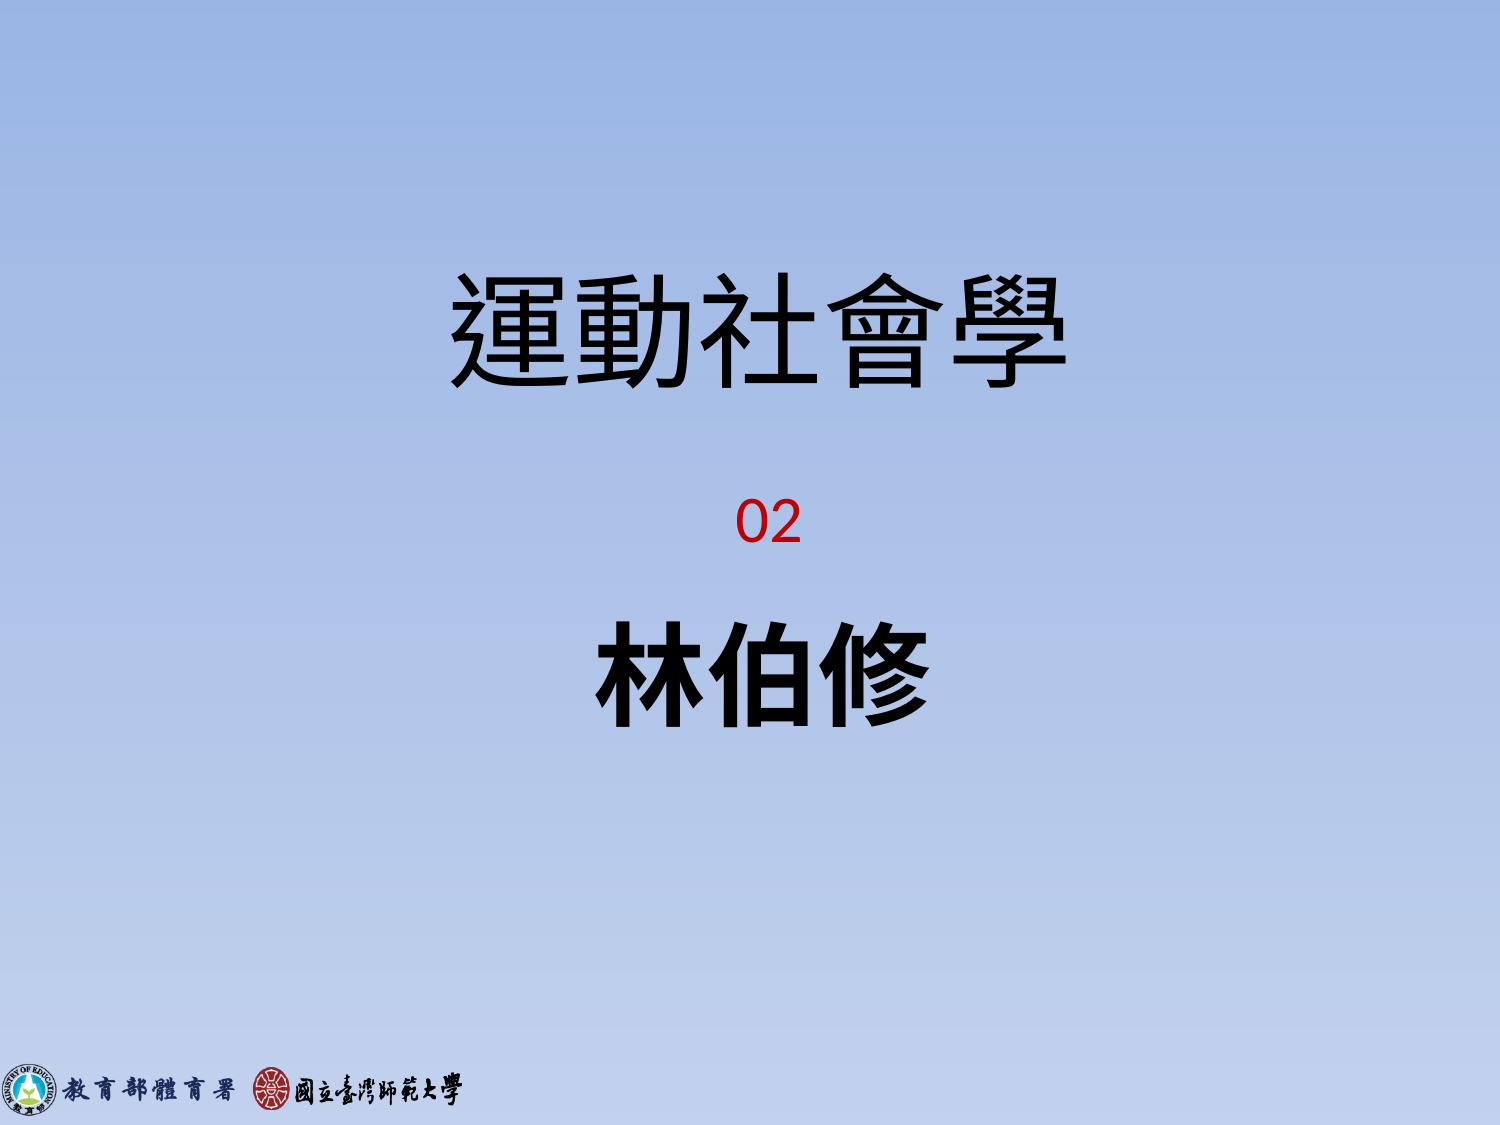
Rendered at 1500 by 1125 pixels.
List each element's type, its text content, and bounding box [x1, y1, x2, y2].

picture [0, 1051, 243, 1125]
subtitle 林伯修 [237, 597, 1288, 705]
title 運動社會學 [122, 208, 1398, 450]
picture [253, 1067, 462, 1110]
text_box 02 [244, 468, 1295, 575]
